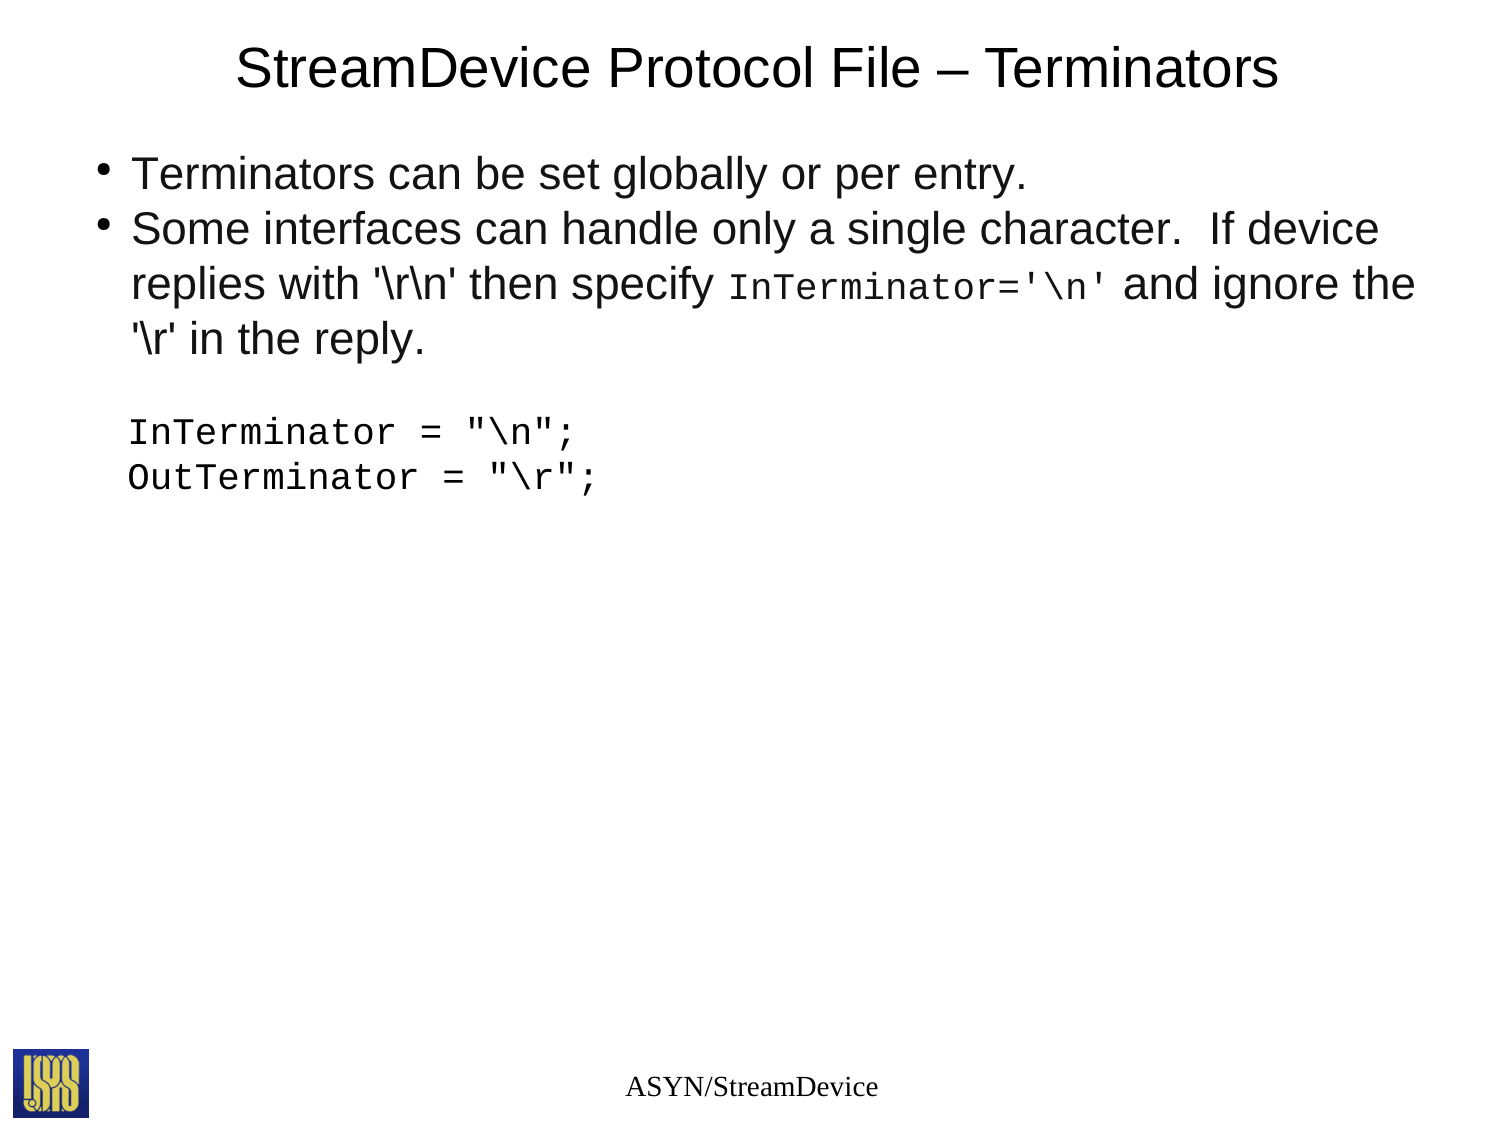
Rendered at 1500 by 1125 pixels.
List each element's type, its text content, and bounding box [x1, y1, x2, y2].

text_box InTerminator = "\n"; OutTerminator = "\r"; [112, 399, 1075, 526]
text_box Terminators can be set globally or per entry. Some interfaces can handle only a single character. If device replies with '\r\n' then specify InTerminator='\n' and ignore the '\r' in the reply. [80, 136, 1431, 371]
picture [13, 1049, 89, 1118]
title StreamDevice Protocol File – Terminators [55, 30, 1426, 107]
